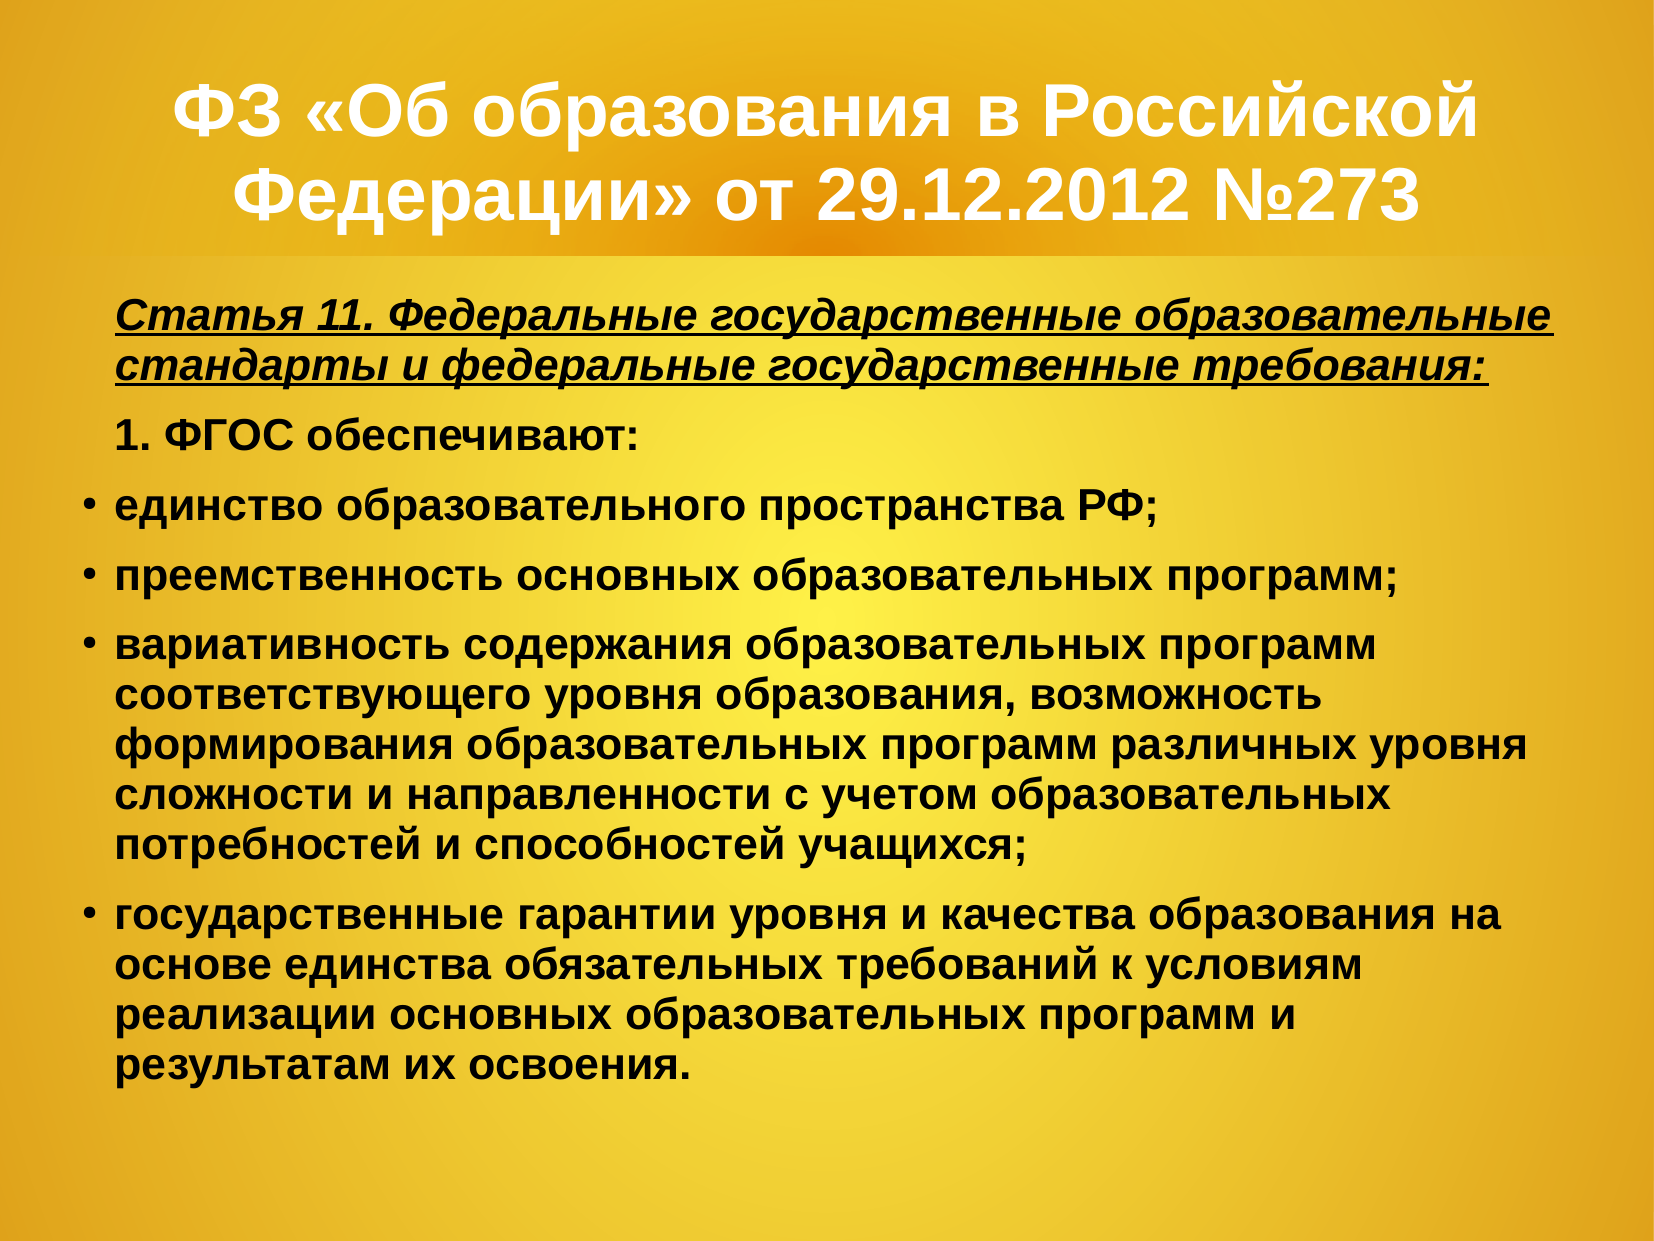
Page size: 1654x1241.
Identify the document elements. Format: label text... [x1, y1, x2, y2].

title ФЗ «Об образования в Российской Федерации» от 29.12.2012 №273 [82, 49, 1571, 257]
list Статья 11. Федеральные государственные образовательные стандарты и федеральные государственные требования: 1. ФГОС обеспечивают: единство образовательного пространства РФ; преемственность основных образовательных программ; вариативность содержания образовательных программ соответствующего уровня образования, возможность формирования образовательных программ различных уровня сложности и направленности с учетом образовательных потребностей и способностей учащихся; государственные гарантии уровня и качества образования на основе единства обязательных требований к условиям реализации основных образовательных программ и результатам их освоения. [70, 290, 1559, 1134]
